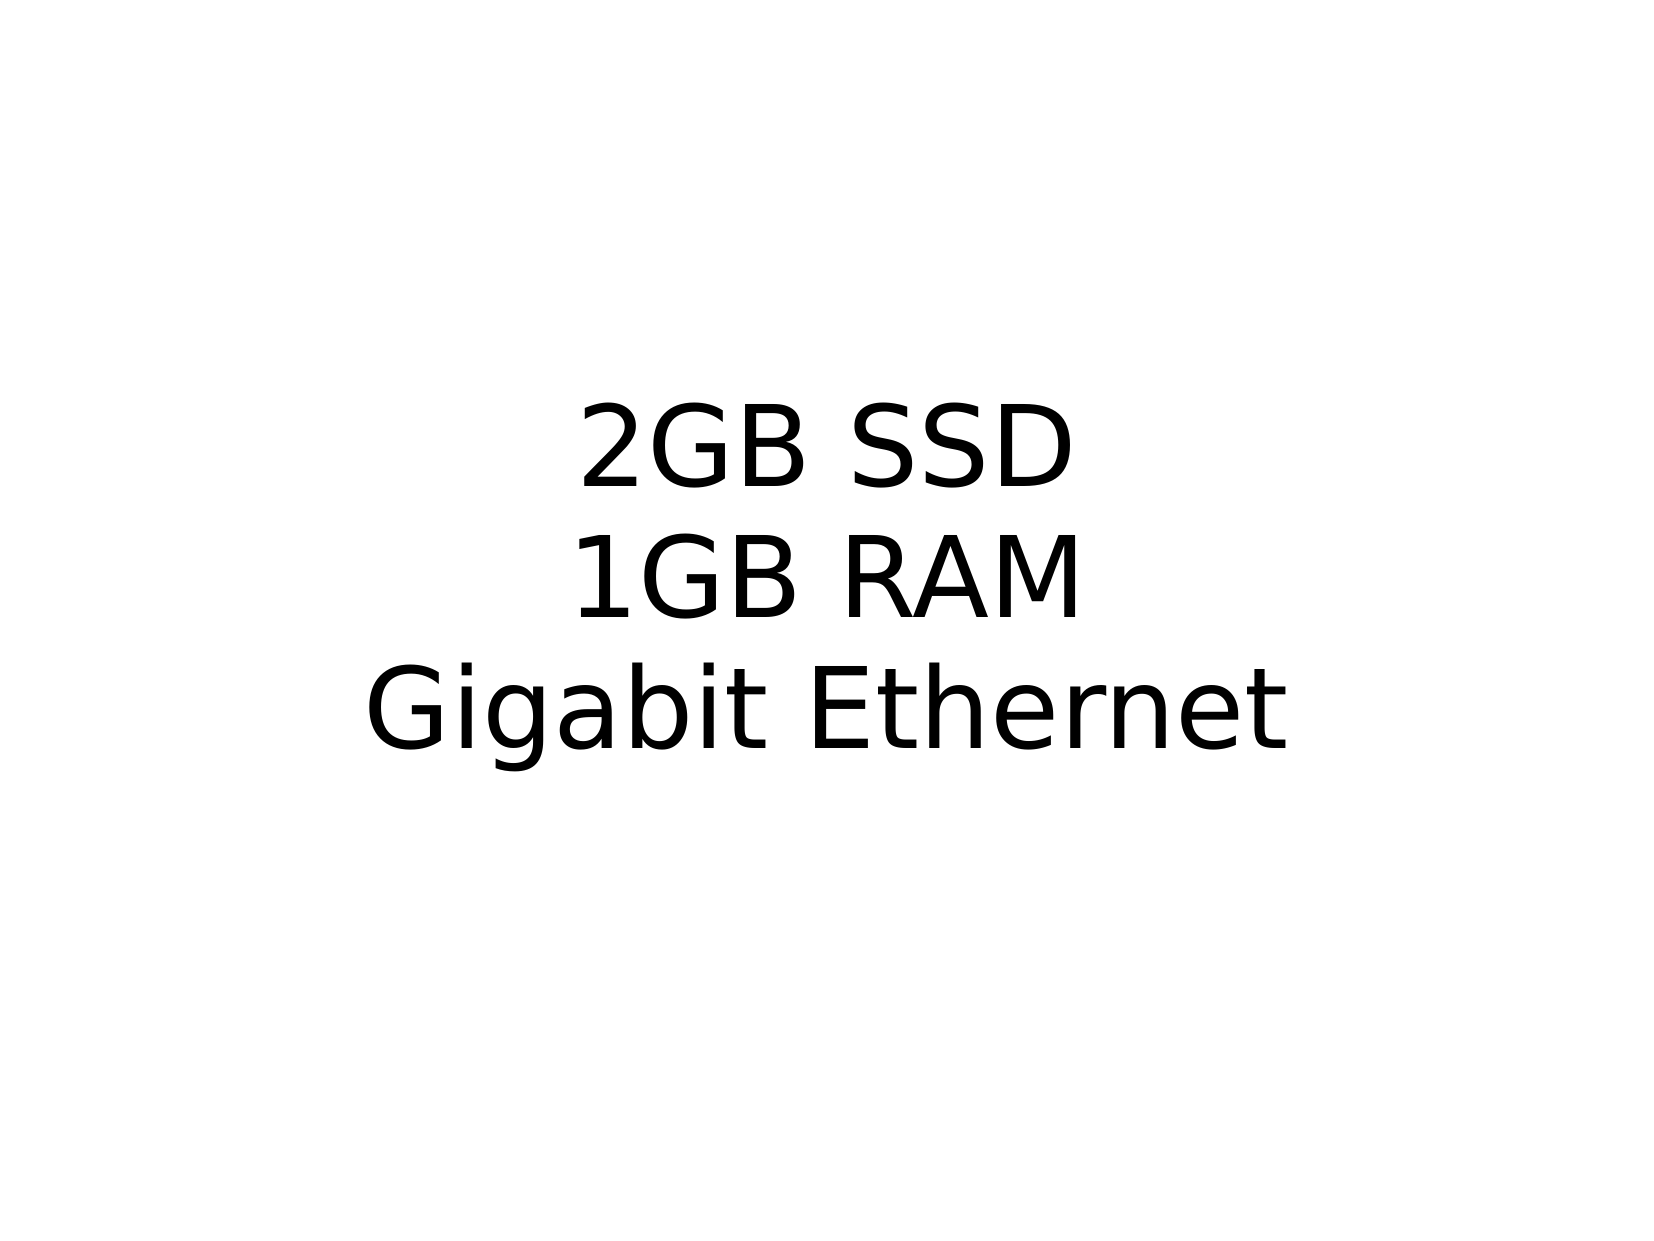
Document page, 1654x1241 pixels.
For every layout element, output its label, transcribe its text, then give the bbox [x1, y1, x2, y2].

subtitle 2GB SSD 1GB RAM Gigabit Ethernet [82, 49, 1571, 1109]
